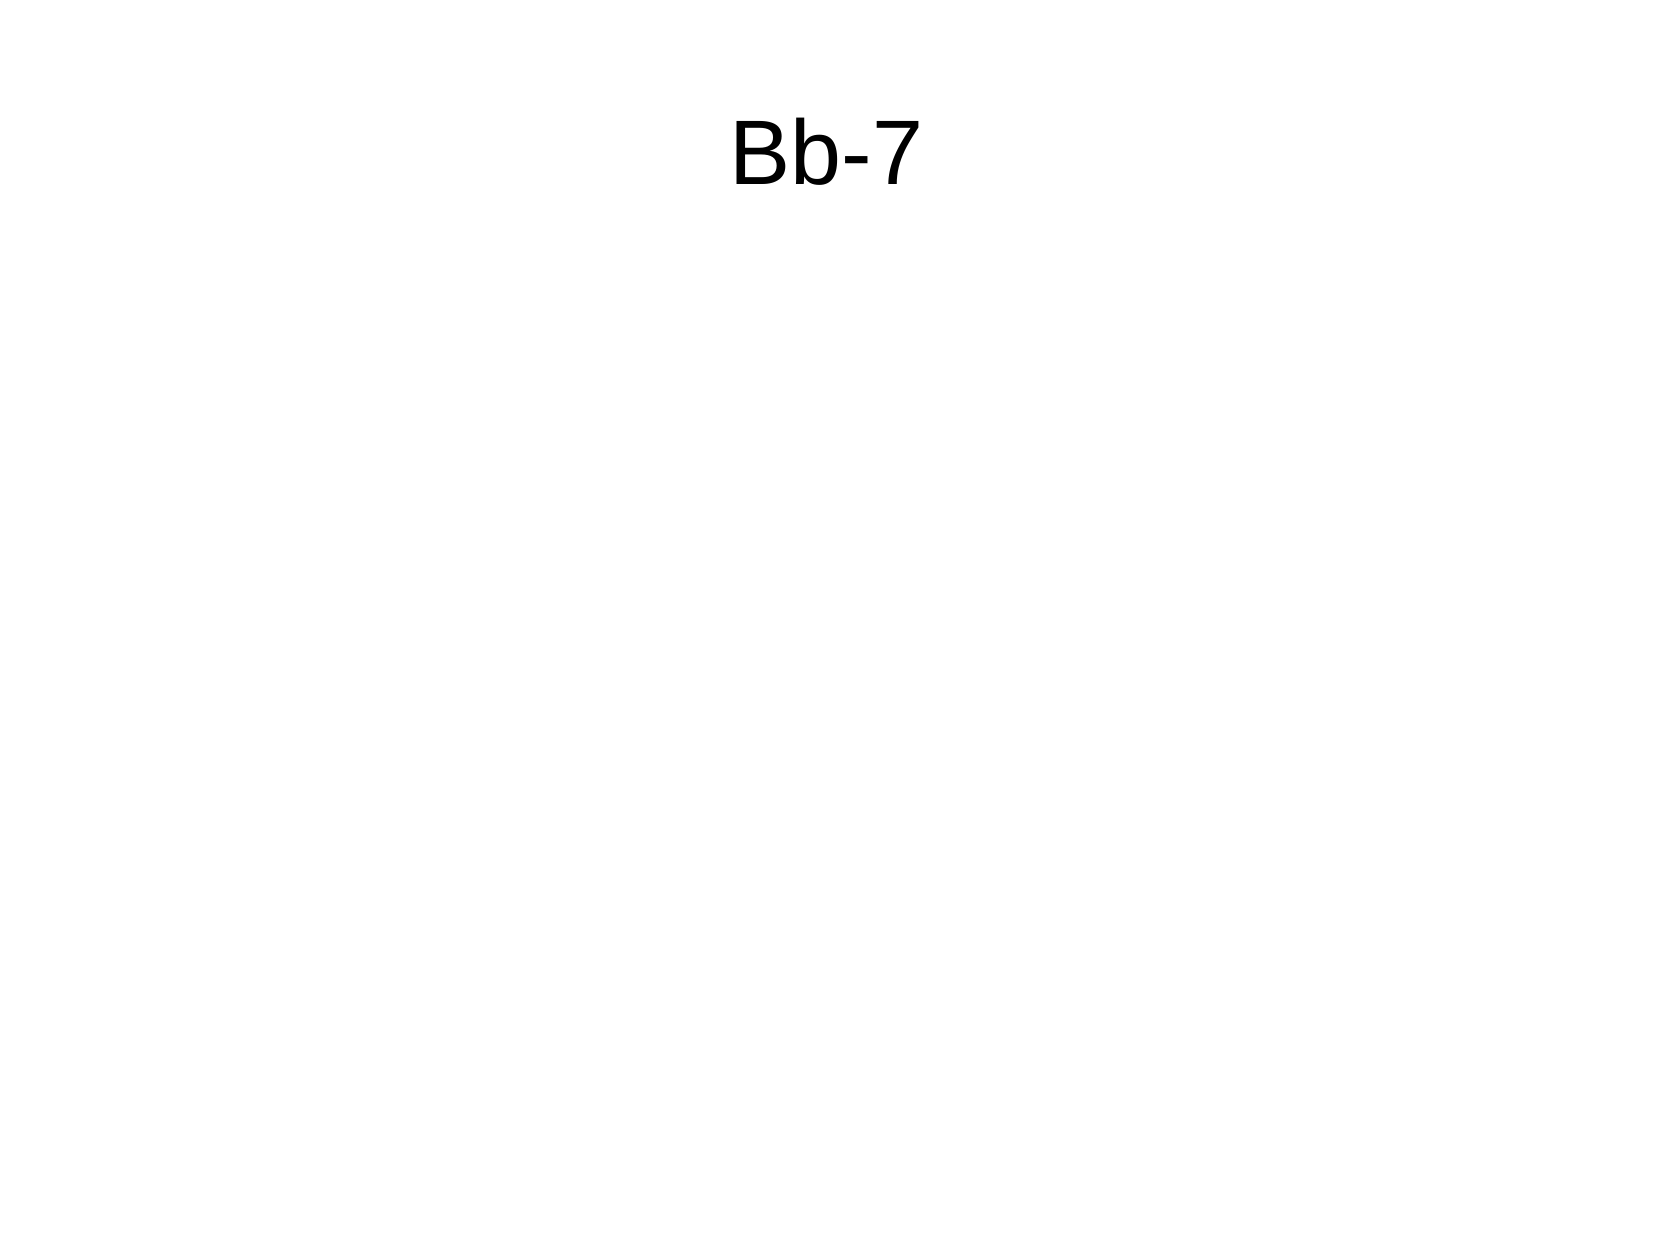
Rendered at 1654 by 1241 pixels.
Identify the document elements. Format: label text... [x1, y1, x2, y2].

title Bb-7 [82, 49, 1571, 257]
